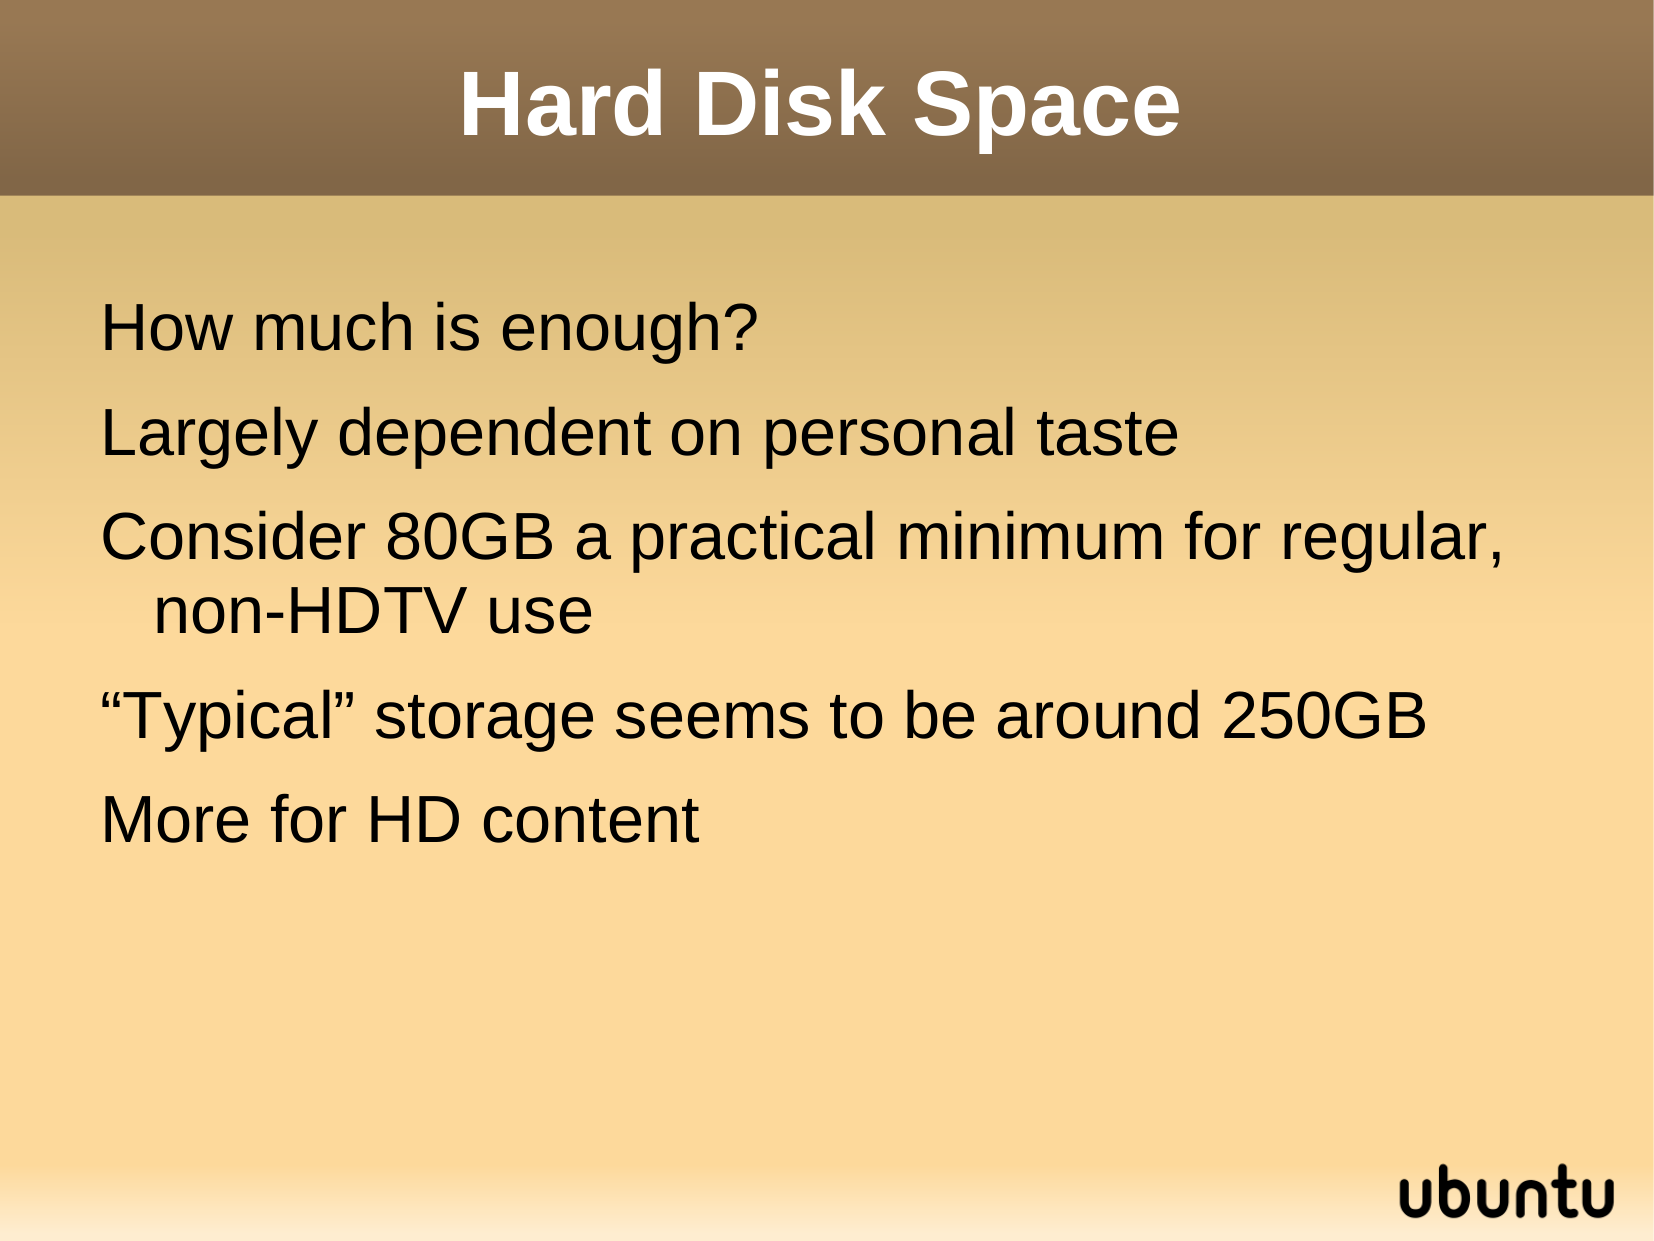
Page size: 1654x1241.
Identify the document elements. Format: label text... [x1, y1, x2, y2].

picture [0, 0, 1654, 1241]
title Hard Disk Space [76, 7, 1565, 200]
list How much is enough? Largely dependent on personal taste Consider 80GB a practical minimum for regular, non-HDTV use “Typical” storage seems to be around 250GB More for HD content [82, 290, 1571, 1094]
